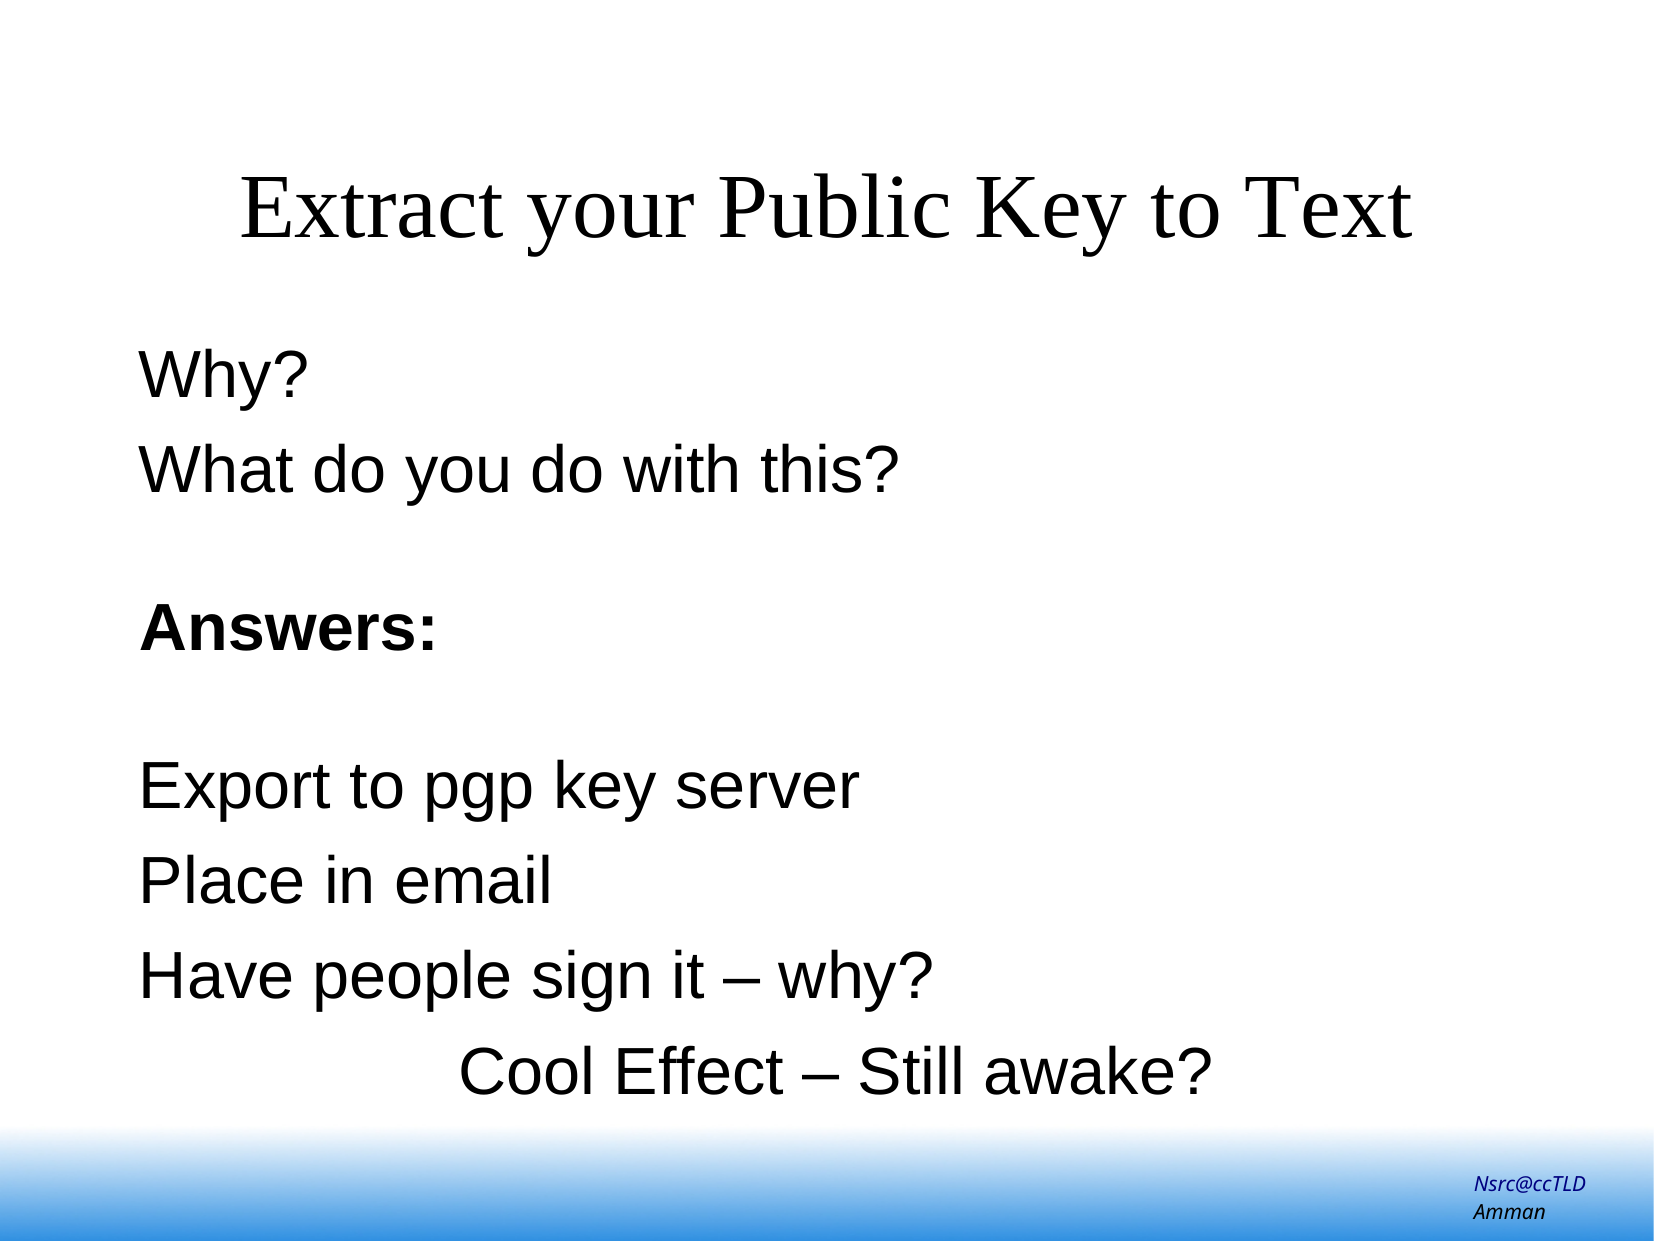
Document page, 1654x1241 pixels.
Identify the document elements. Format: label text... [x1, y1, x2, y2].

list Why? What do you do with this? Answers: Export to pgp key server Place in email Have people sign it – why? Cool Effect – Still awake? [121, 344, 1534, 1127]
picture [0, 1124, 1654, 1241]
title Extract your Public Key to Text [121, 102, 1534, 310]
